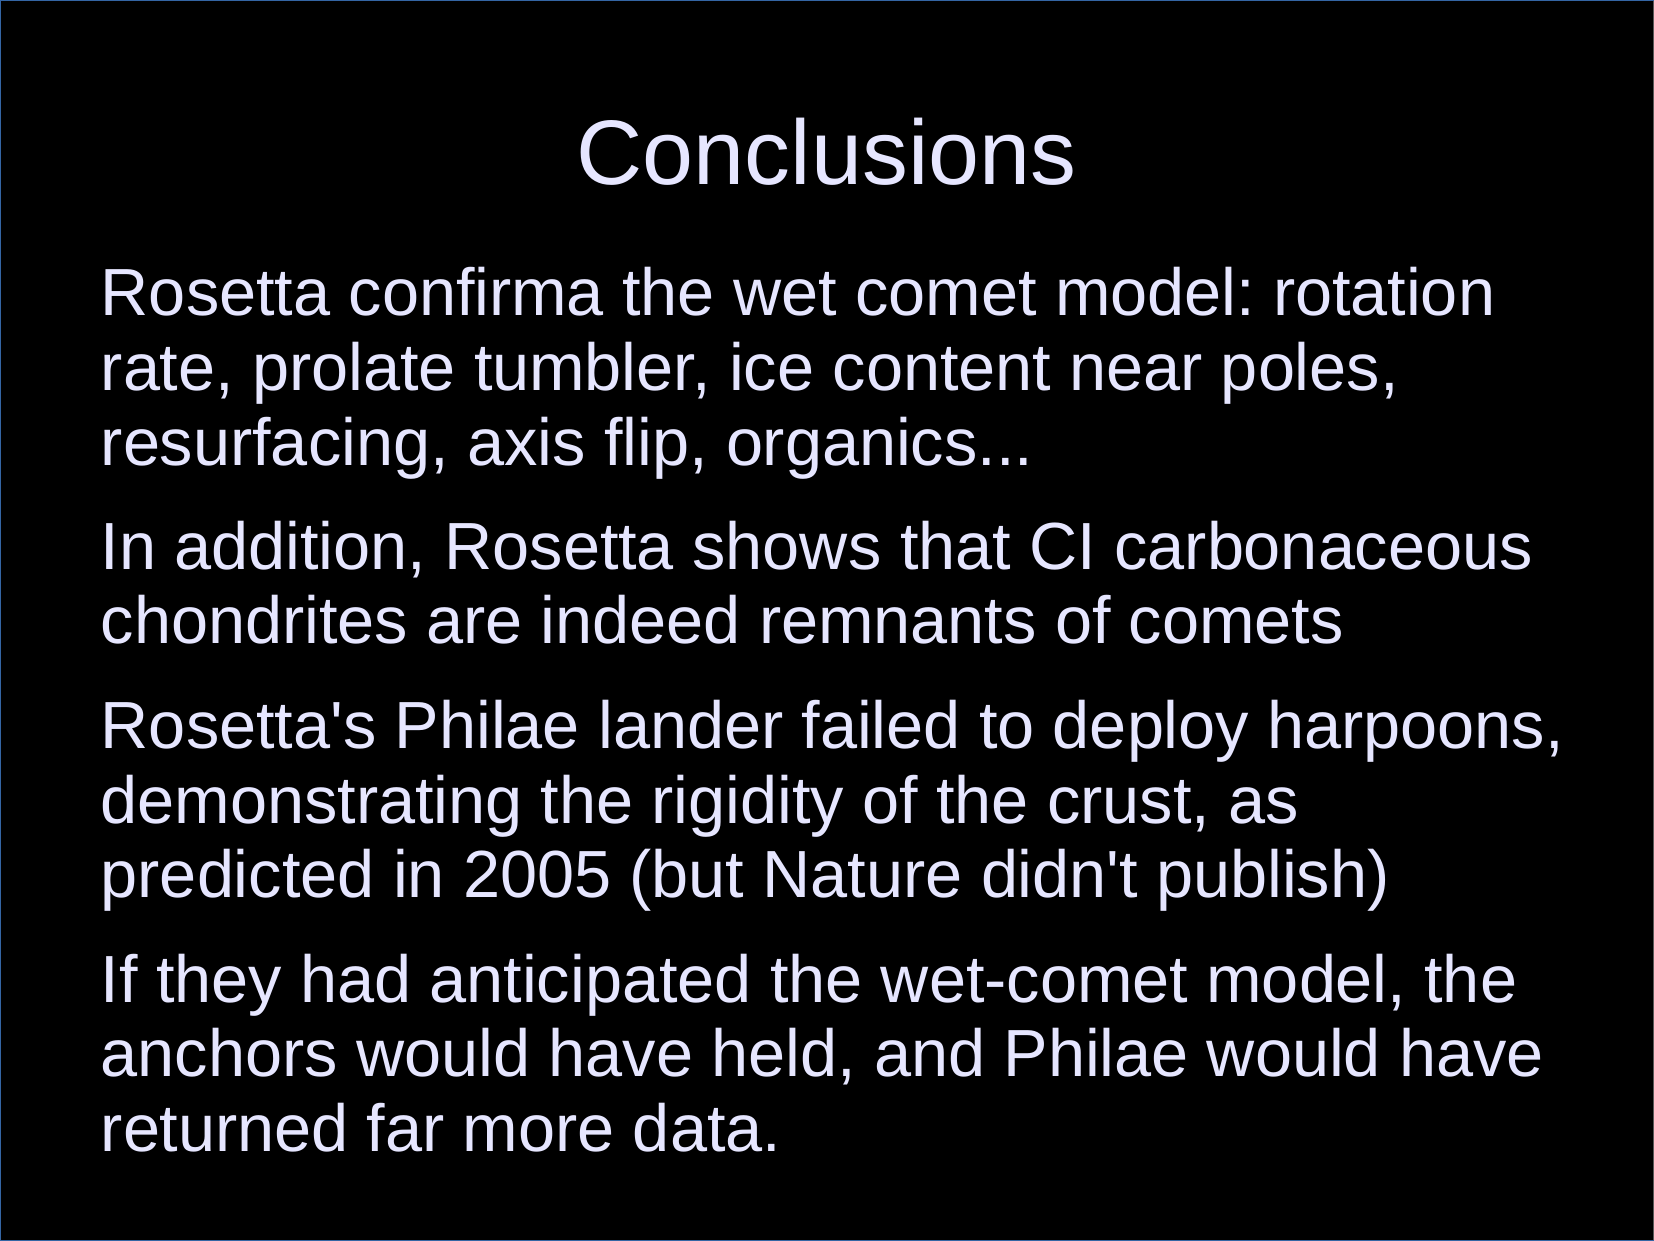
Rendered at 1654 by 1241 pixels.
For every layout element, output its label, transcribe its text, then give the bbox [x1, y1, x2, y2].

title Conclusions [82, 49, 1571, 255]
list Rosetta confirma the wet comet model: rotation rate, prolate tumbler, ice content near poles, resurfacing, axis flip, organics... In addition, Rosetta shows that CI carbonaceous chondrites are indeed remnants of comets Rosetta's Philae lander failed to deploy harpoons, demonstrating the rigidity of the crust, as predicted in 2005 (but Nature didn't publish) If they had anticipated the wet-comet model, the anchors would have held, and Philae would have returned far more data. [30, 255, 1571, 1231]
